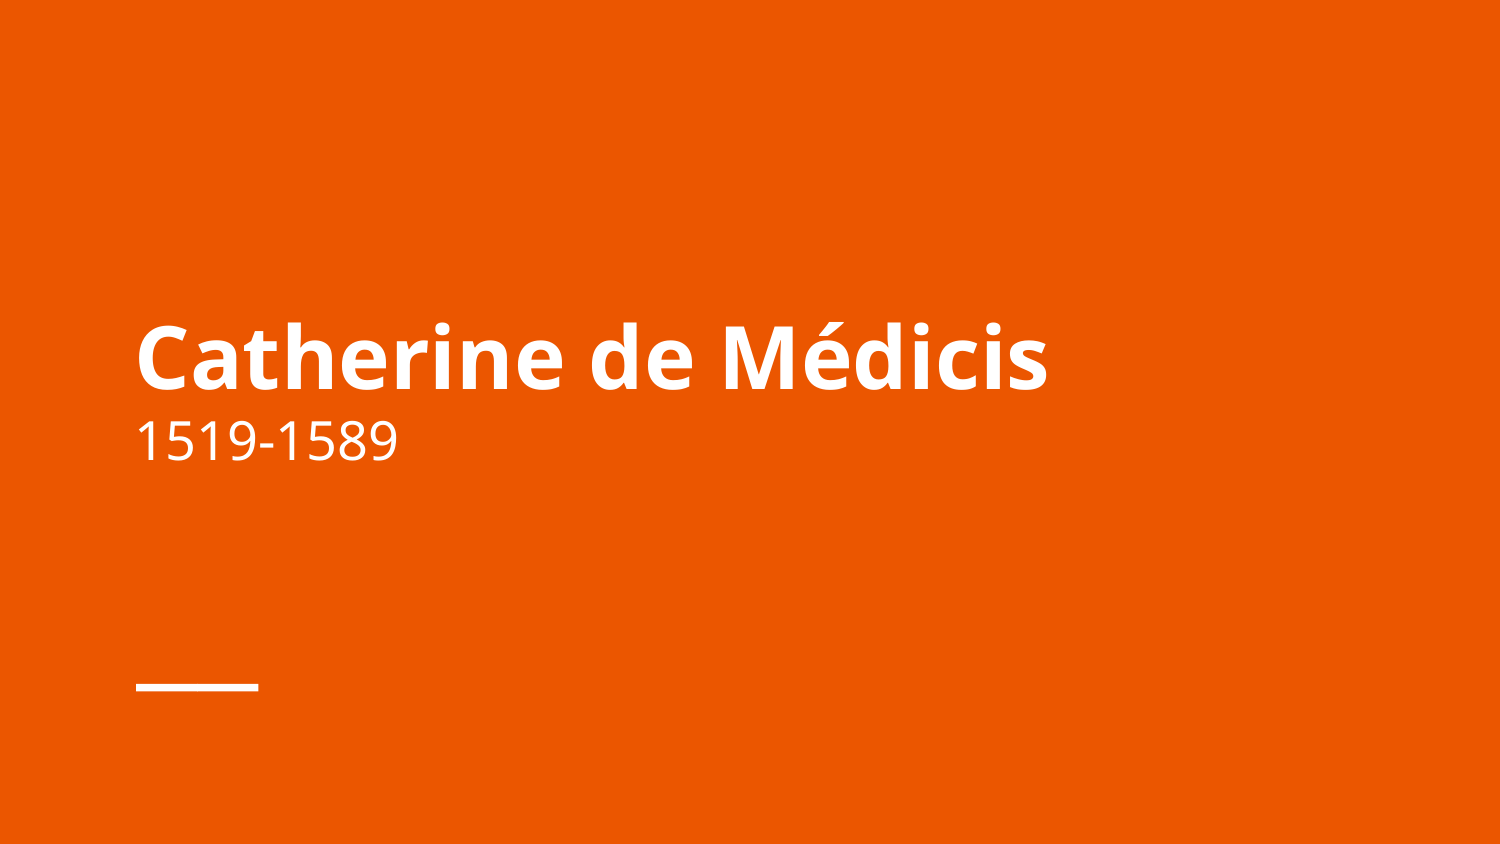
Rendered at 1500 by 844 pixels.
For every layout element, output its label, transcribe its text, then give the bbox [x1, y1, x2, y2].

title Catherine de Médicis 1519-1589 [119, 141, 1272, 632]
